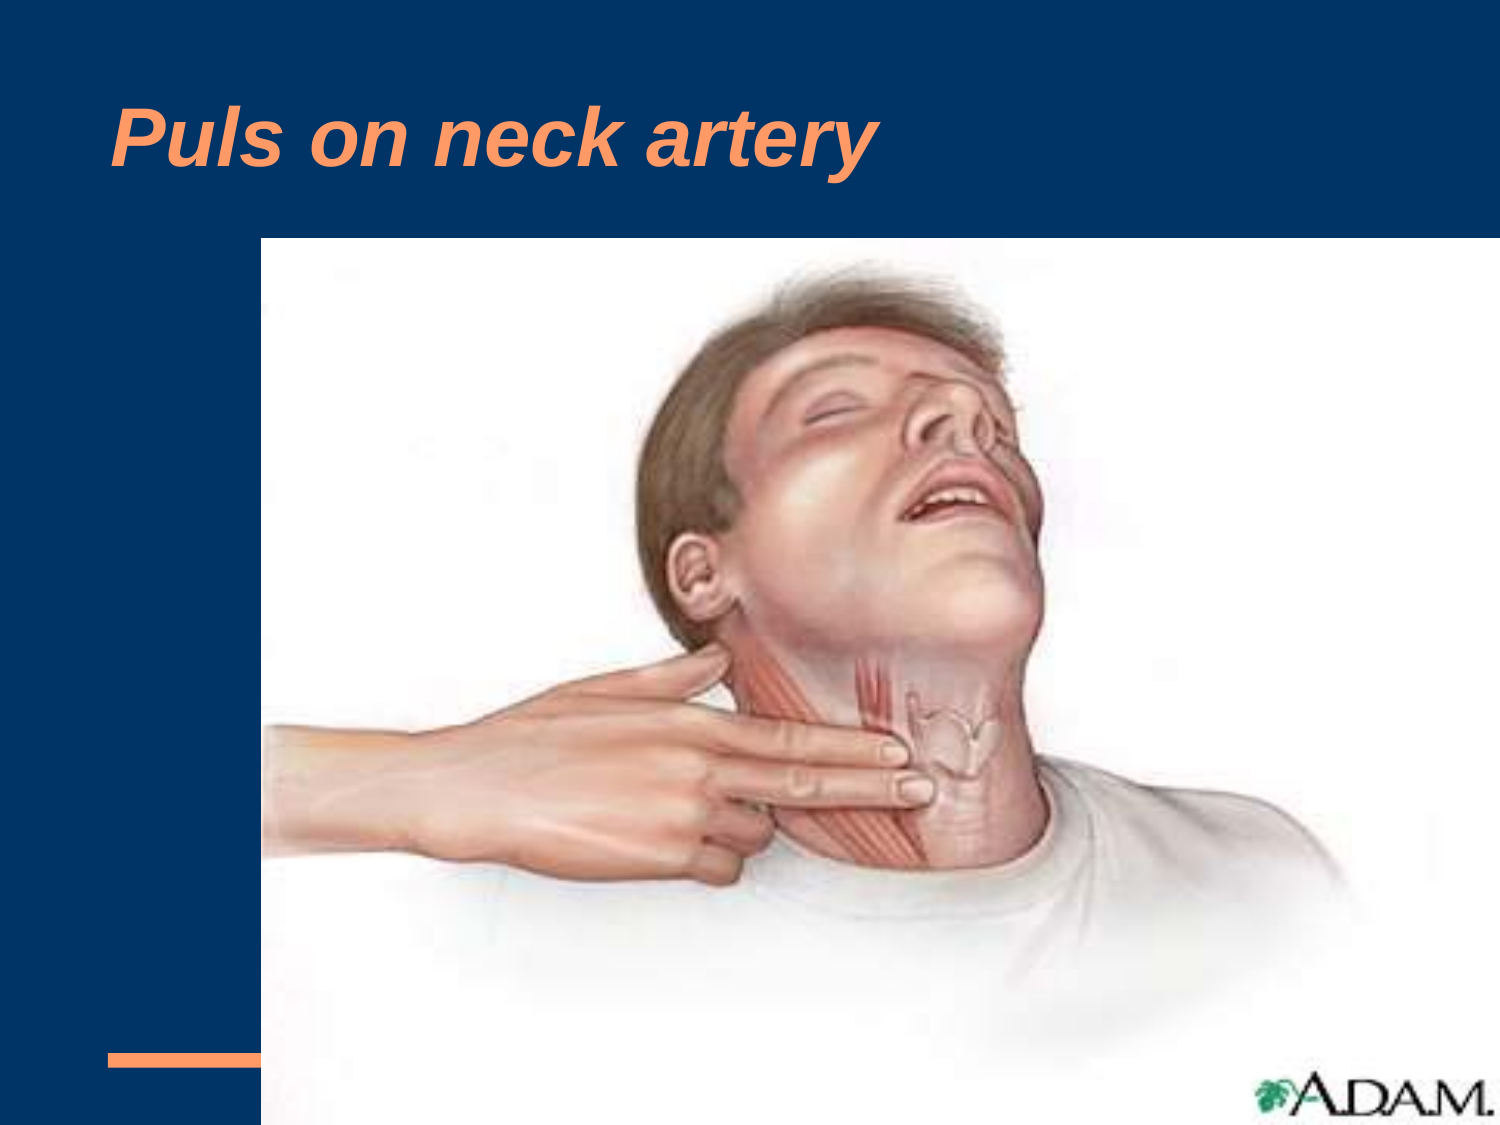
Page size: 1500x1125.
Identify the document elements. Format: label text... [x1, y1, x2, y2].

picture [261, 238, 1500, 1125]
title Puls on neck artery [110, 42, 1392, 230]
